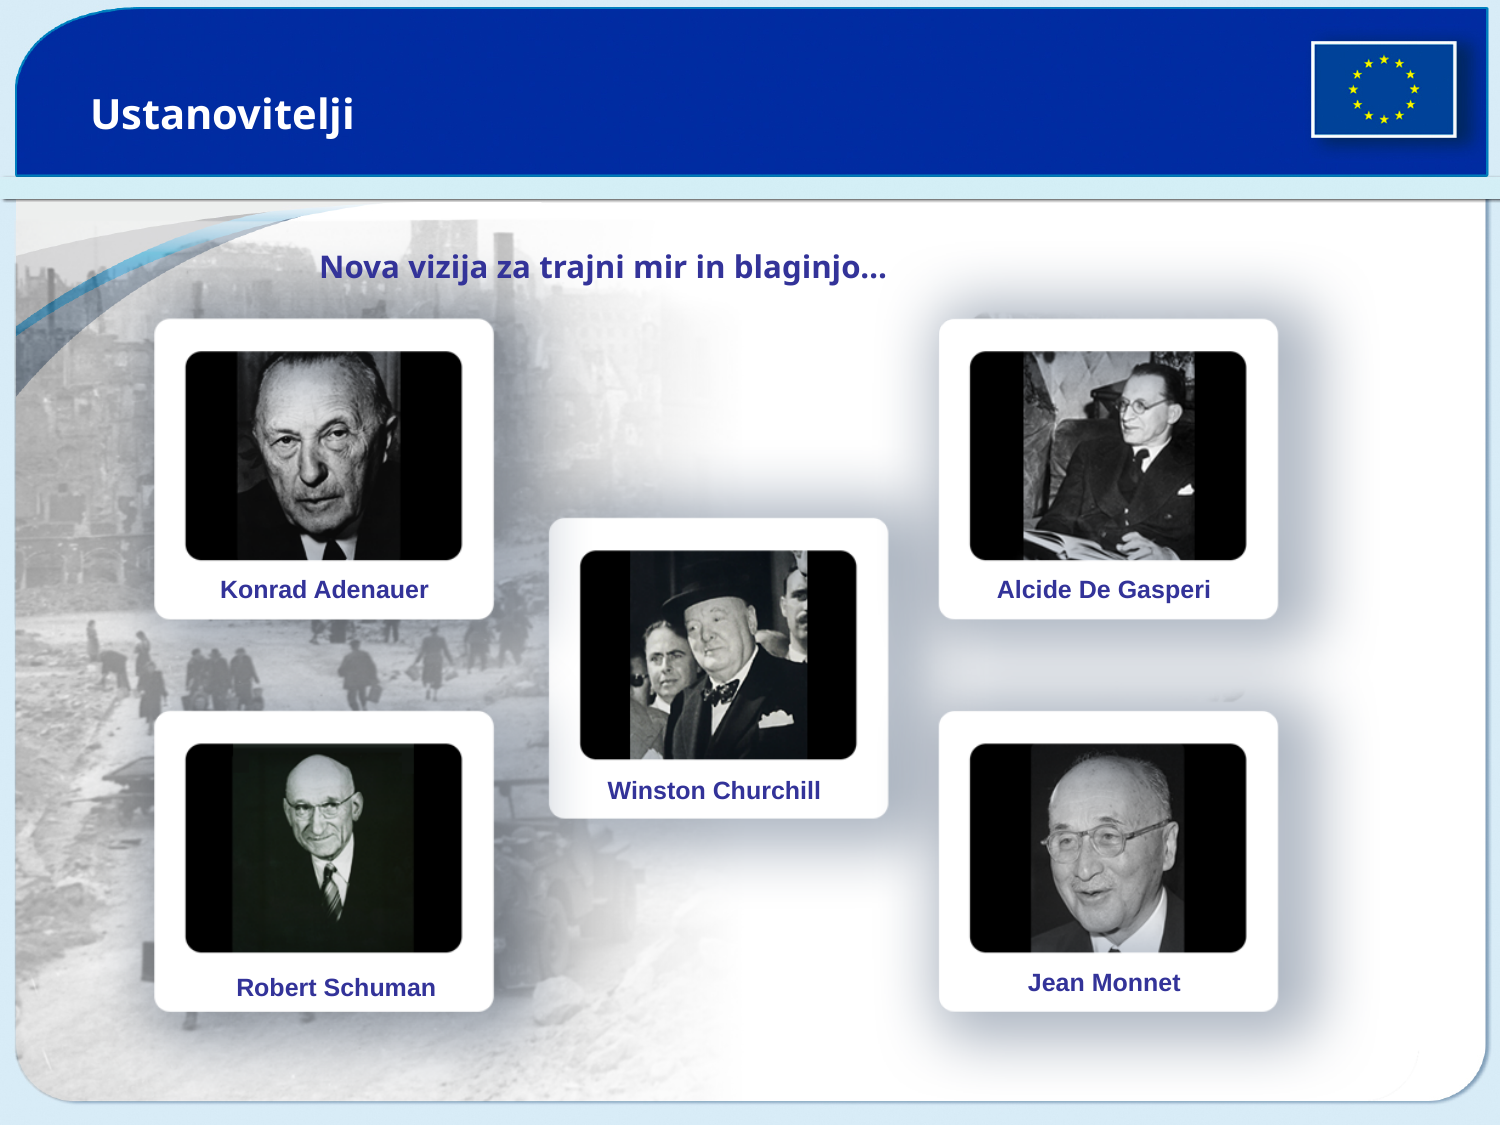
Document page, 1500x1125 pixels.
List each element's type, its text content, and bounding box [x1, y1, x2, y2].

picture [0, 0, 1500, 1125]
text_box Robert Schuman [171, 964, 502, 1009]
title Ustanovitelji [75, 19, 1294, 207]
text_box Alcide De Gasperi [938, 566, 1270, 612]
text_box Konrad Adenauer [159, 566, 490, 612]
text_box Winston Churchill [549, 767, 880, 812]
text_box Jean Monnet [938, 958, 1270, 1004]
text_box Nova vizija za trajni mir in blaginjo… [304, 212, 1238, 319]
